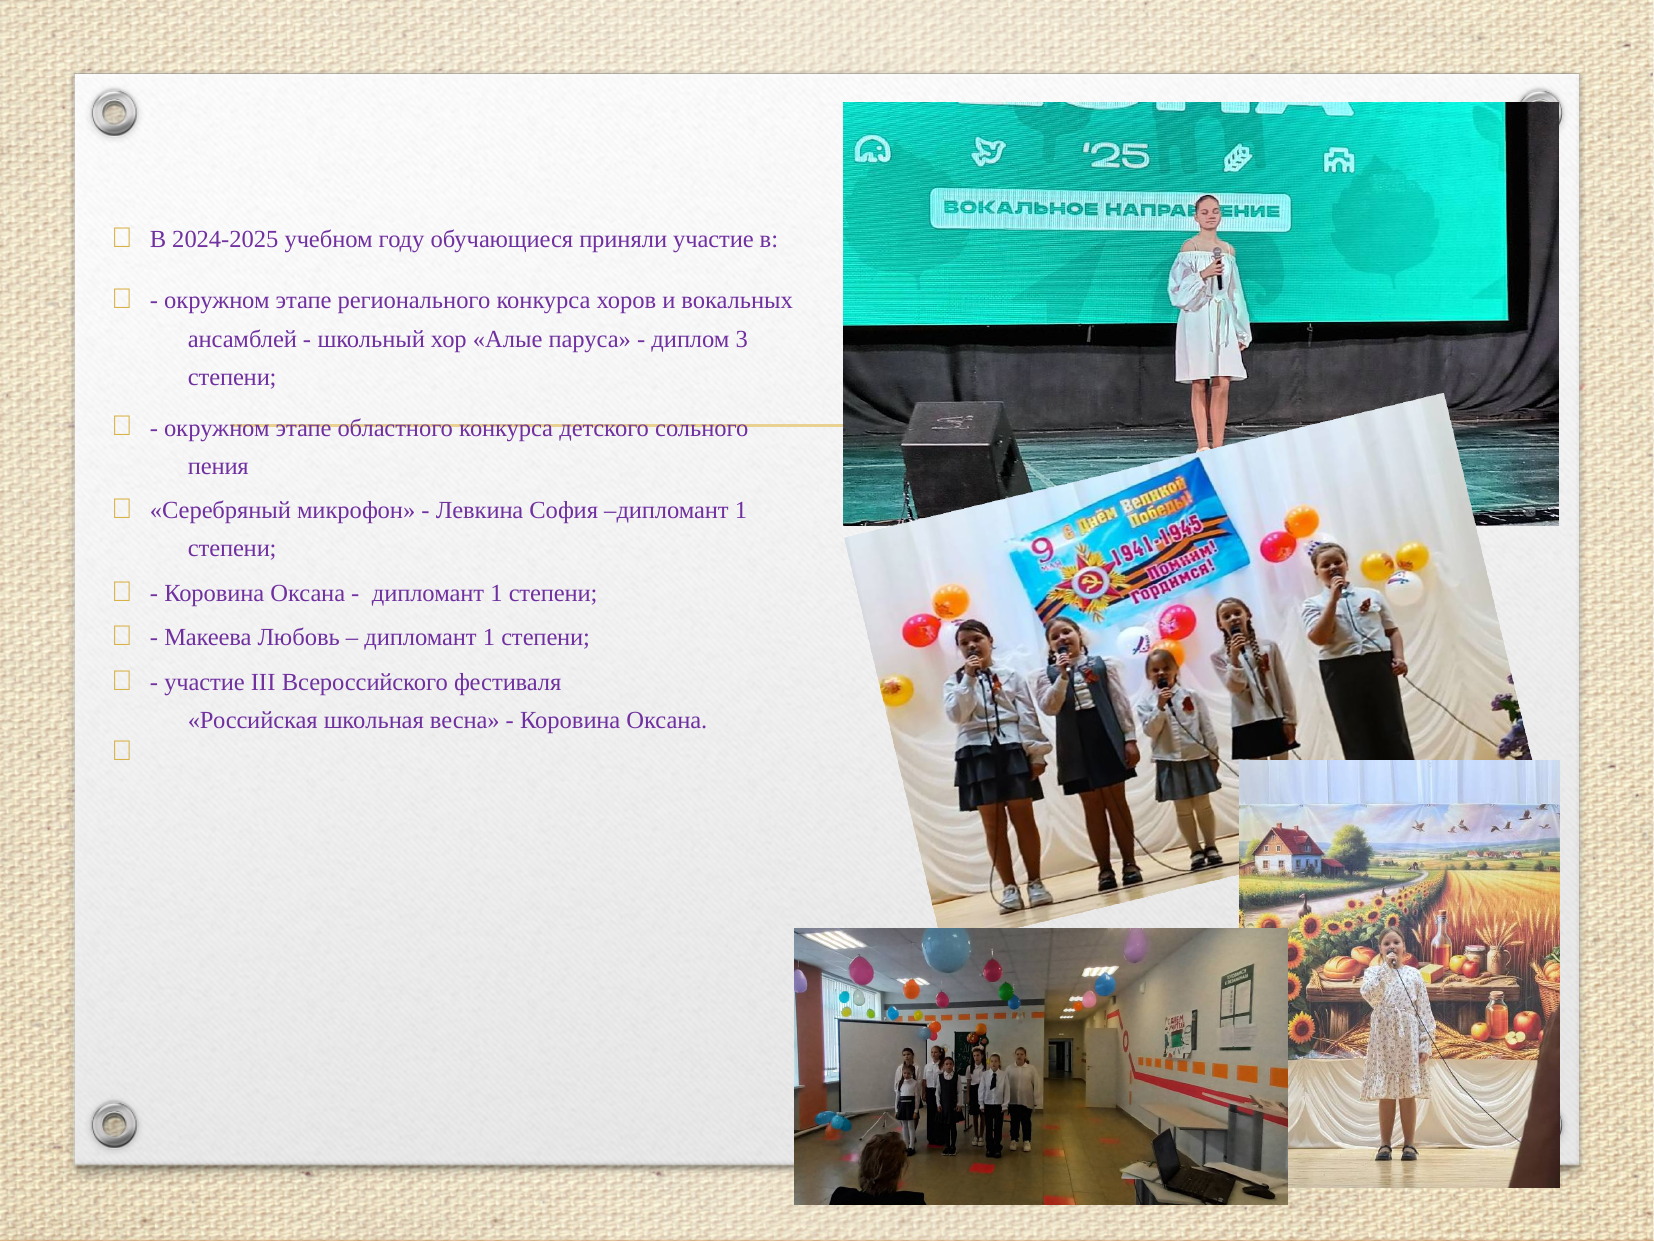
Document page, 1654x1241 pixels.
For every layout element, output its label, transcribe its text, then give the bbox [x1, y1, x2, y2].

list В 2024-2025 учебном году обучающиеся приняли участие в: - окружном этапе регионального конкурса хоров и вокальных ансамблей - школьный хор «Алые паруса» - диплом 3 степени; - окружном этапе областного конкурса детского сольного пения «Серебряный микрофон» - Левкина София –дипломант 1 степени; - Коровина Оксана - дипломант 1 степени; - Макеева Любовь – дипломант 1 степени; - участие III Всероссийского фестиваля «Российская школьная весна» - Коровина Оксана. [96, 206, 810, 778]
picture [794, 102, 1560, 1205]
